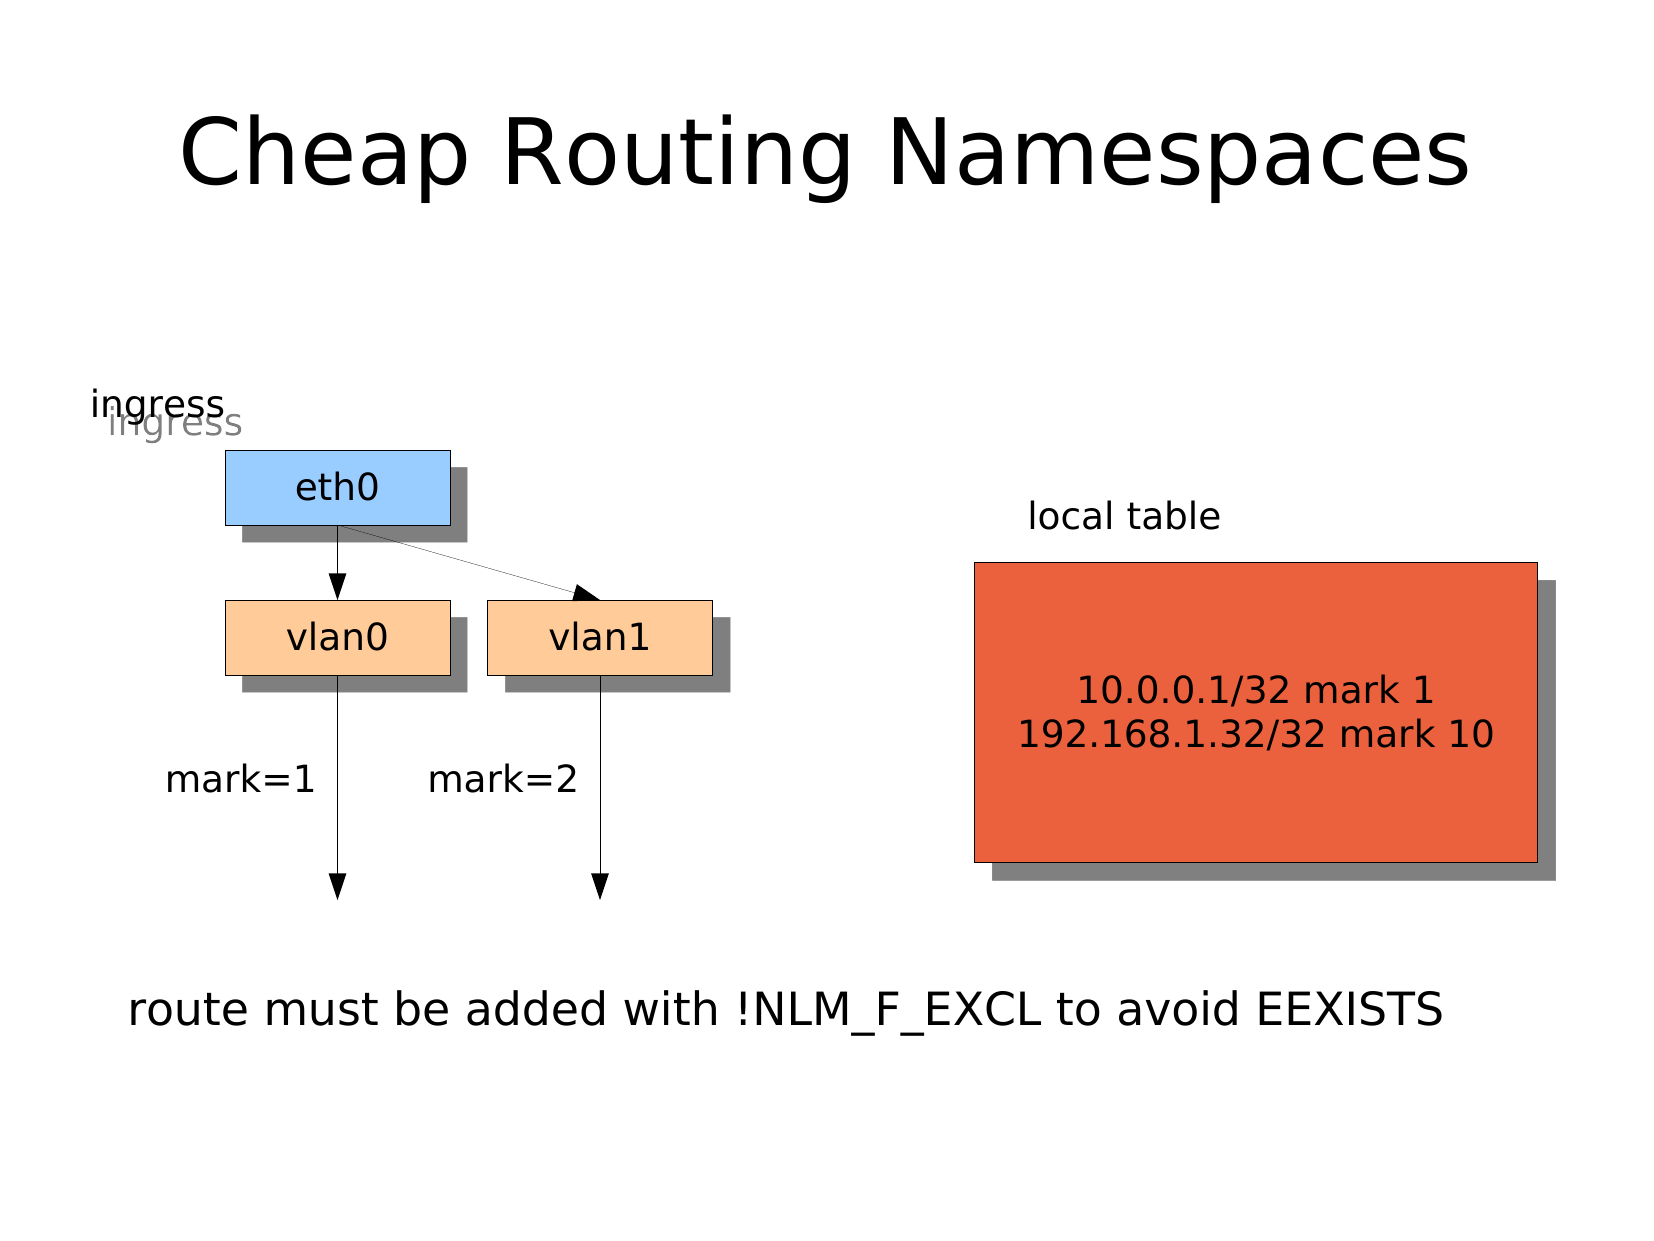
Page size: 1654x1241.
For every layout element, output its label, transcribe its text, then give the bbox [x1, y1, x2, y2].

text_box local table [1012, 487, 1351, 546]
text_box mark=2 [412, 750, 676, 809]
text_box vlan0 [225, 600, 451, 676]
text_box 10.0.0.1/32 mark 1 192.168.1.32/32 mark 10 [974, 562, 1538, 863]
text_box ingress [75, 375, 338, 434]
text_box mark=1 [150, 750, 376, 809]
title Cheap Routing Namespaces [82, 49, 1571, 257]
text_box route must be added with !NLM_F_EXCL to avoid EEXISTS [112, 975, 1501, 1044]
text_box vlan1 [487, 600, 713, 676]
text_box eth0 [225, 450, 451, 526]
